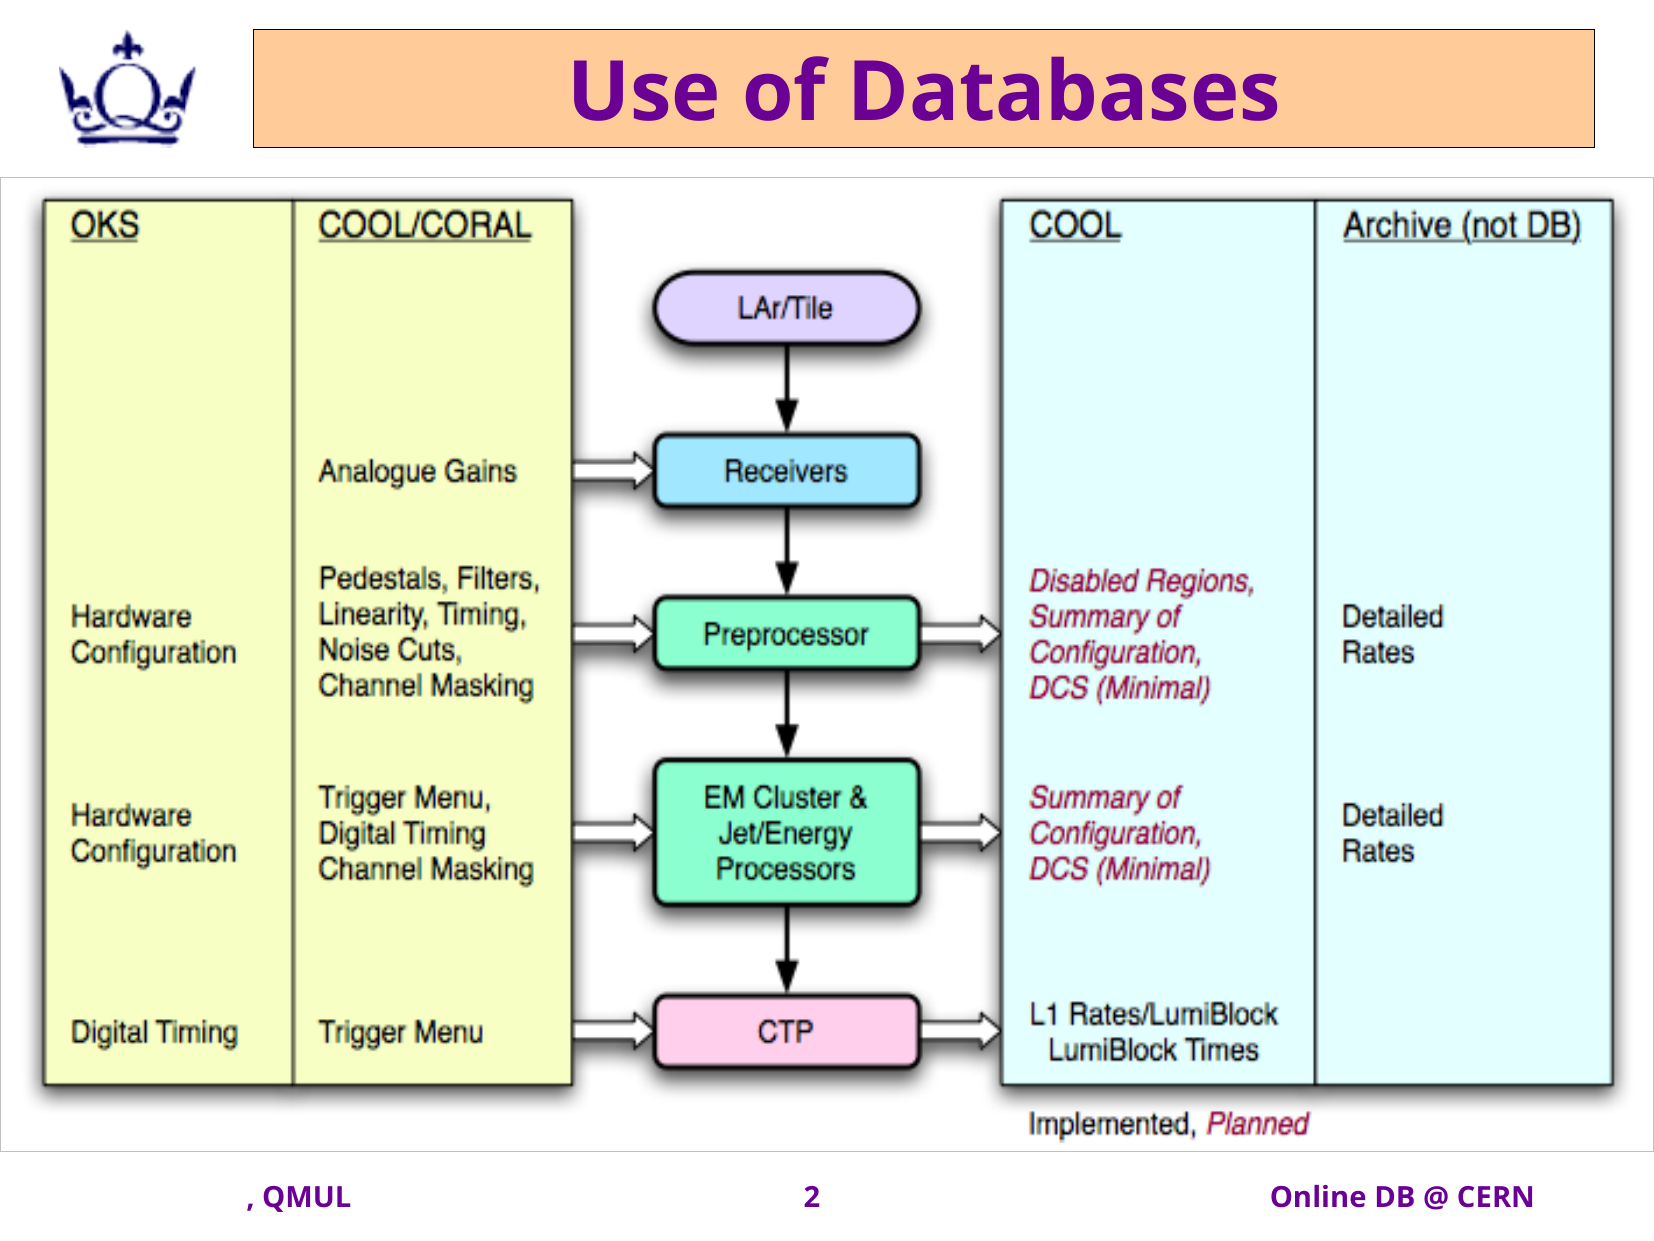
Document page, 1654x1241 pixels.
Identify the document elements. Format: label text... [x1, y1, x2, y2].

picture [17, 182, 1638, 1143]
title Use of Databases [253, 29, 1595, 148]
picture [59, 29, 200, 148]
